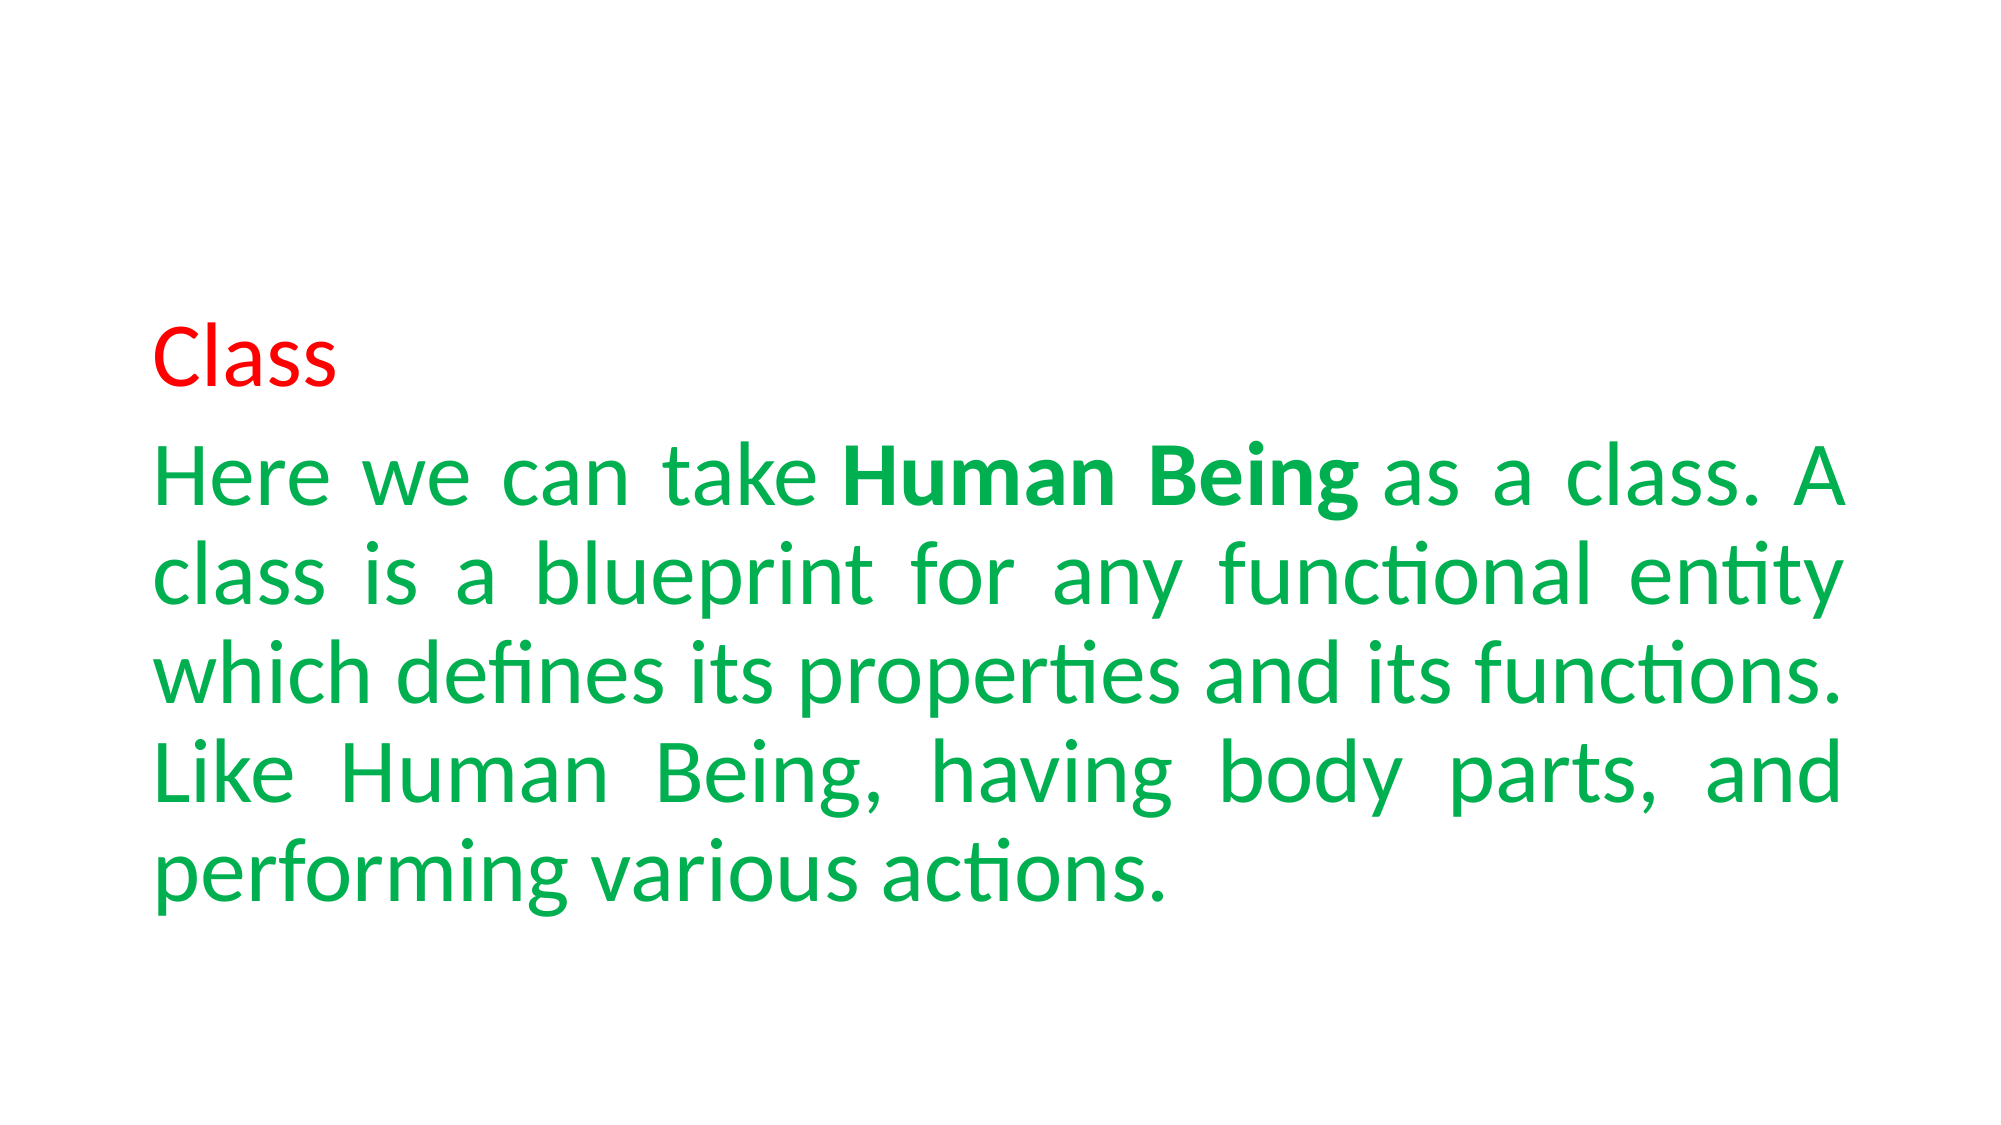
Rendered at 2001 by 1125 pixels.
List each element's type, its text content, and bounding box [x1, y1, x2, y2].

list Class Here we can take Human Being as a class. A class is a blueprint for any functional entity which defines its properties and its functions. Like Human Being, having body parts, and performing various actions. [137, 299, 1863, 1014]
